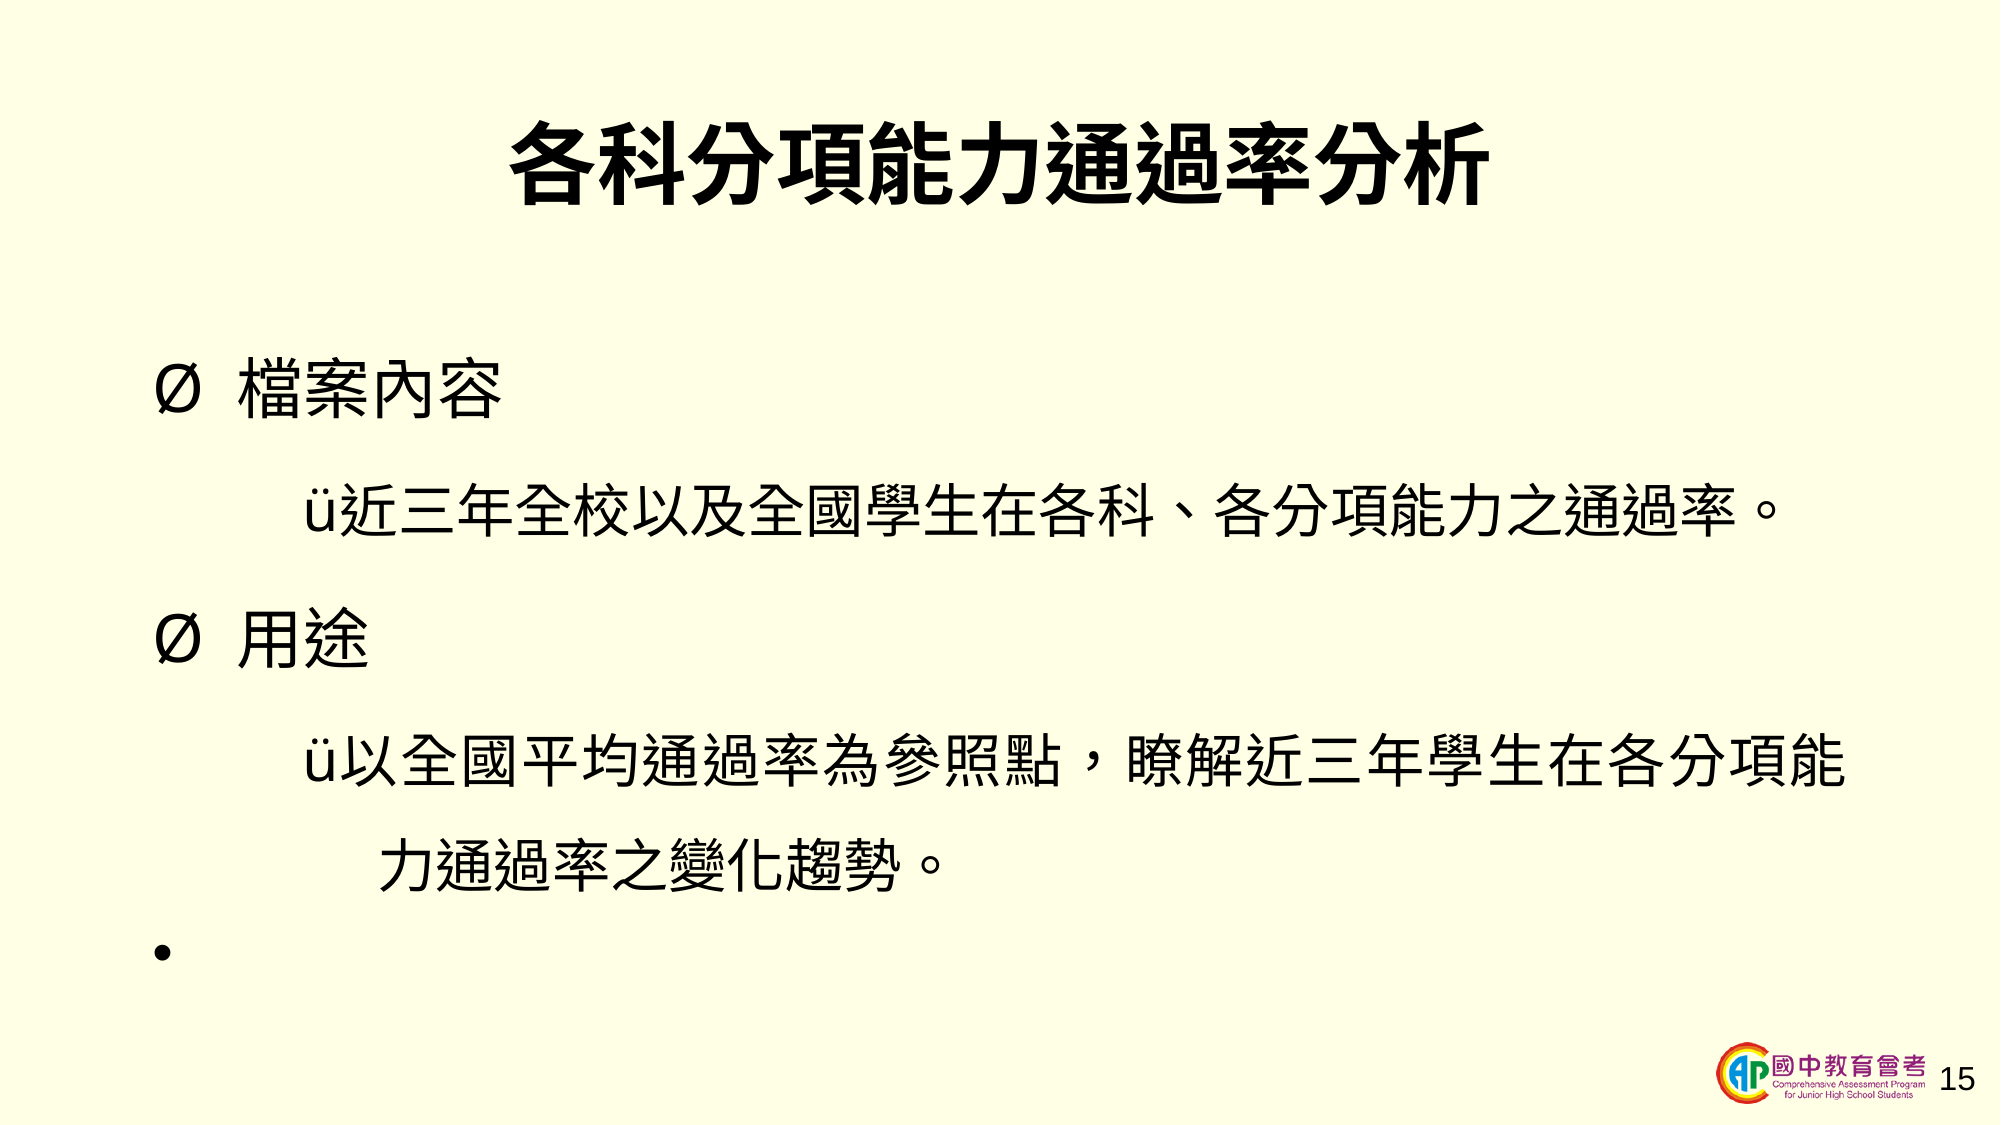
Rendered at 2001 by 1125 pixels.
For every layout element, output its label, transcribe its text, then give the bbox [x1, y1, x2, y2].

text_box 15 [1923, 1047, 2000, 1108]
title 各科分項能力通過率分析 [137, 59, 1863, 278]
list 檔案內容 近三年全校以及全國學生在各科、各分項能力之通過率。 用途 以全國平均通過率為參照點，瞭解近三年學生在各分項能力通過率之變化趨勢。 [137, 299, 1863, 1014]
